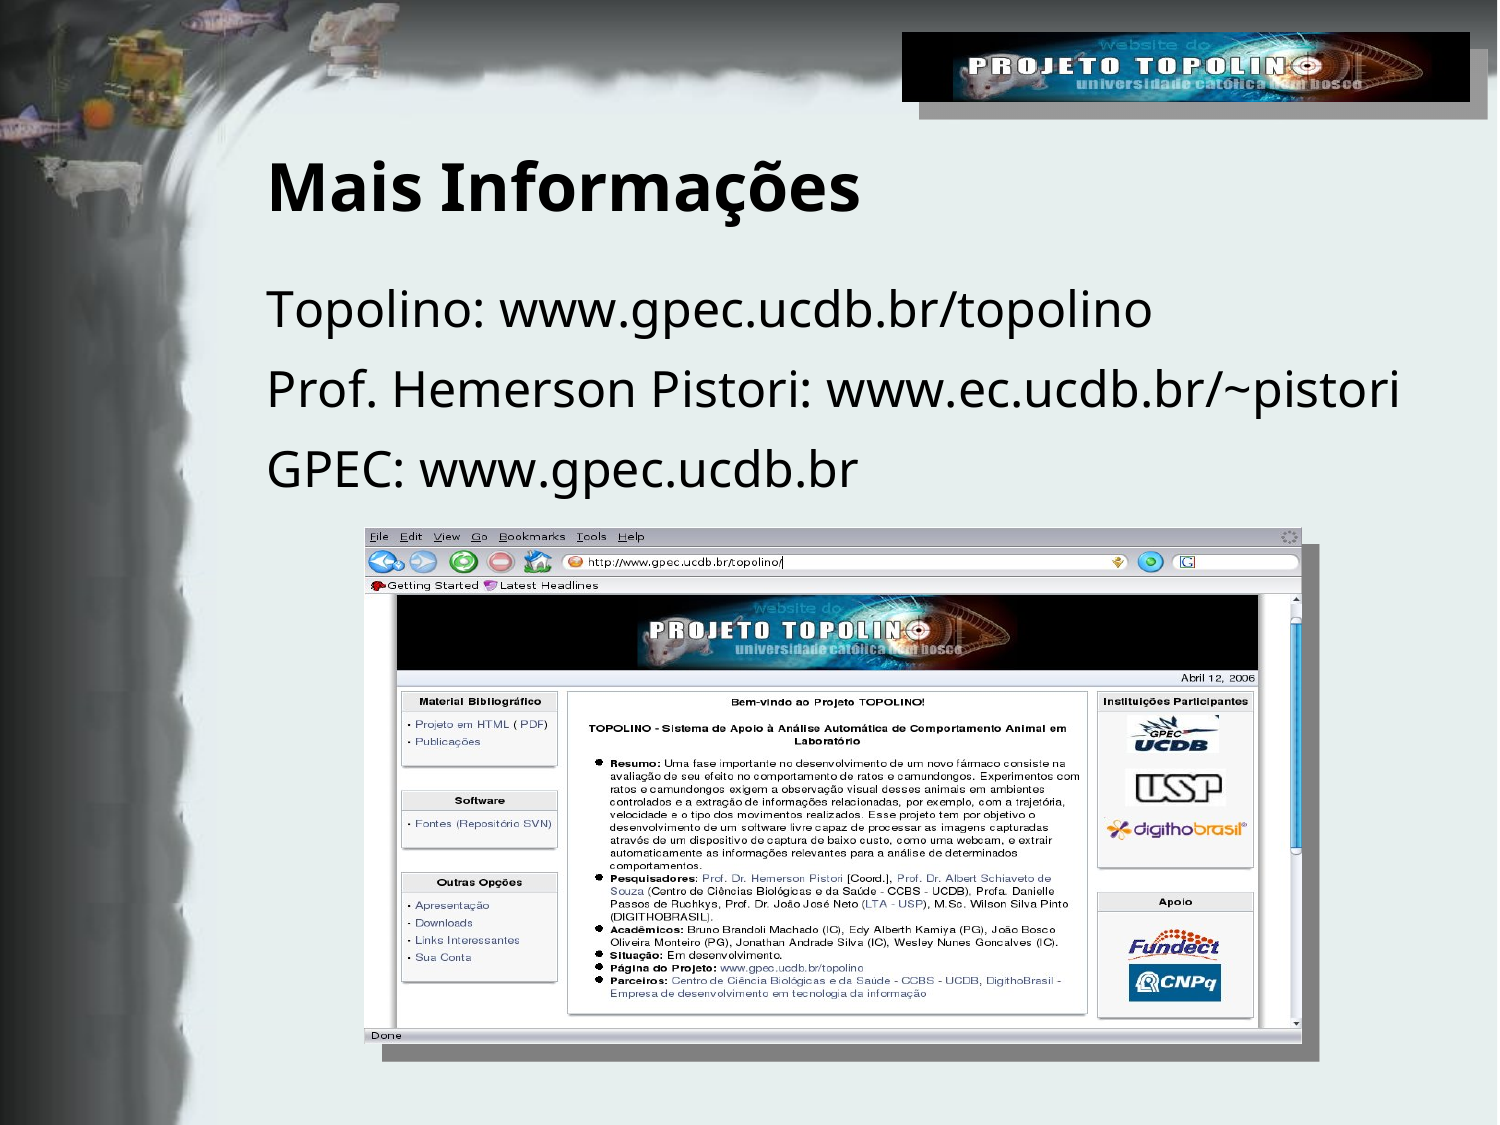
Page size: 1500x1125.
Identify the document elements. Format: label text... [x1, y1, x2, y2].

picture [0, 0, 1498, 1125]
title Mais Informações [252, 91, 1430, 267]
list Topolino: www.gpec.ucdb.br/topolino Prof. Hemerson Pistori: www.ec.ucdb.br/~pistori GPEC: www.gpec.ucdb.br [252, 267, 1475, 571]
